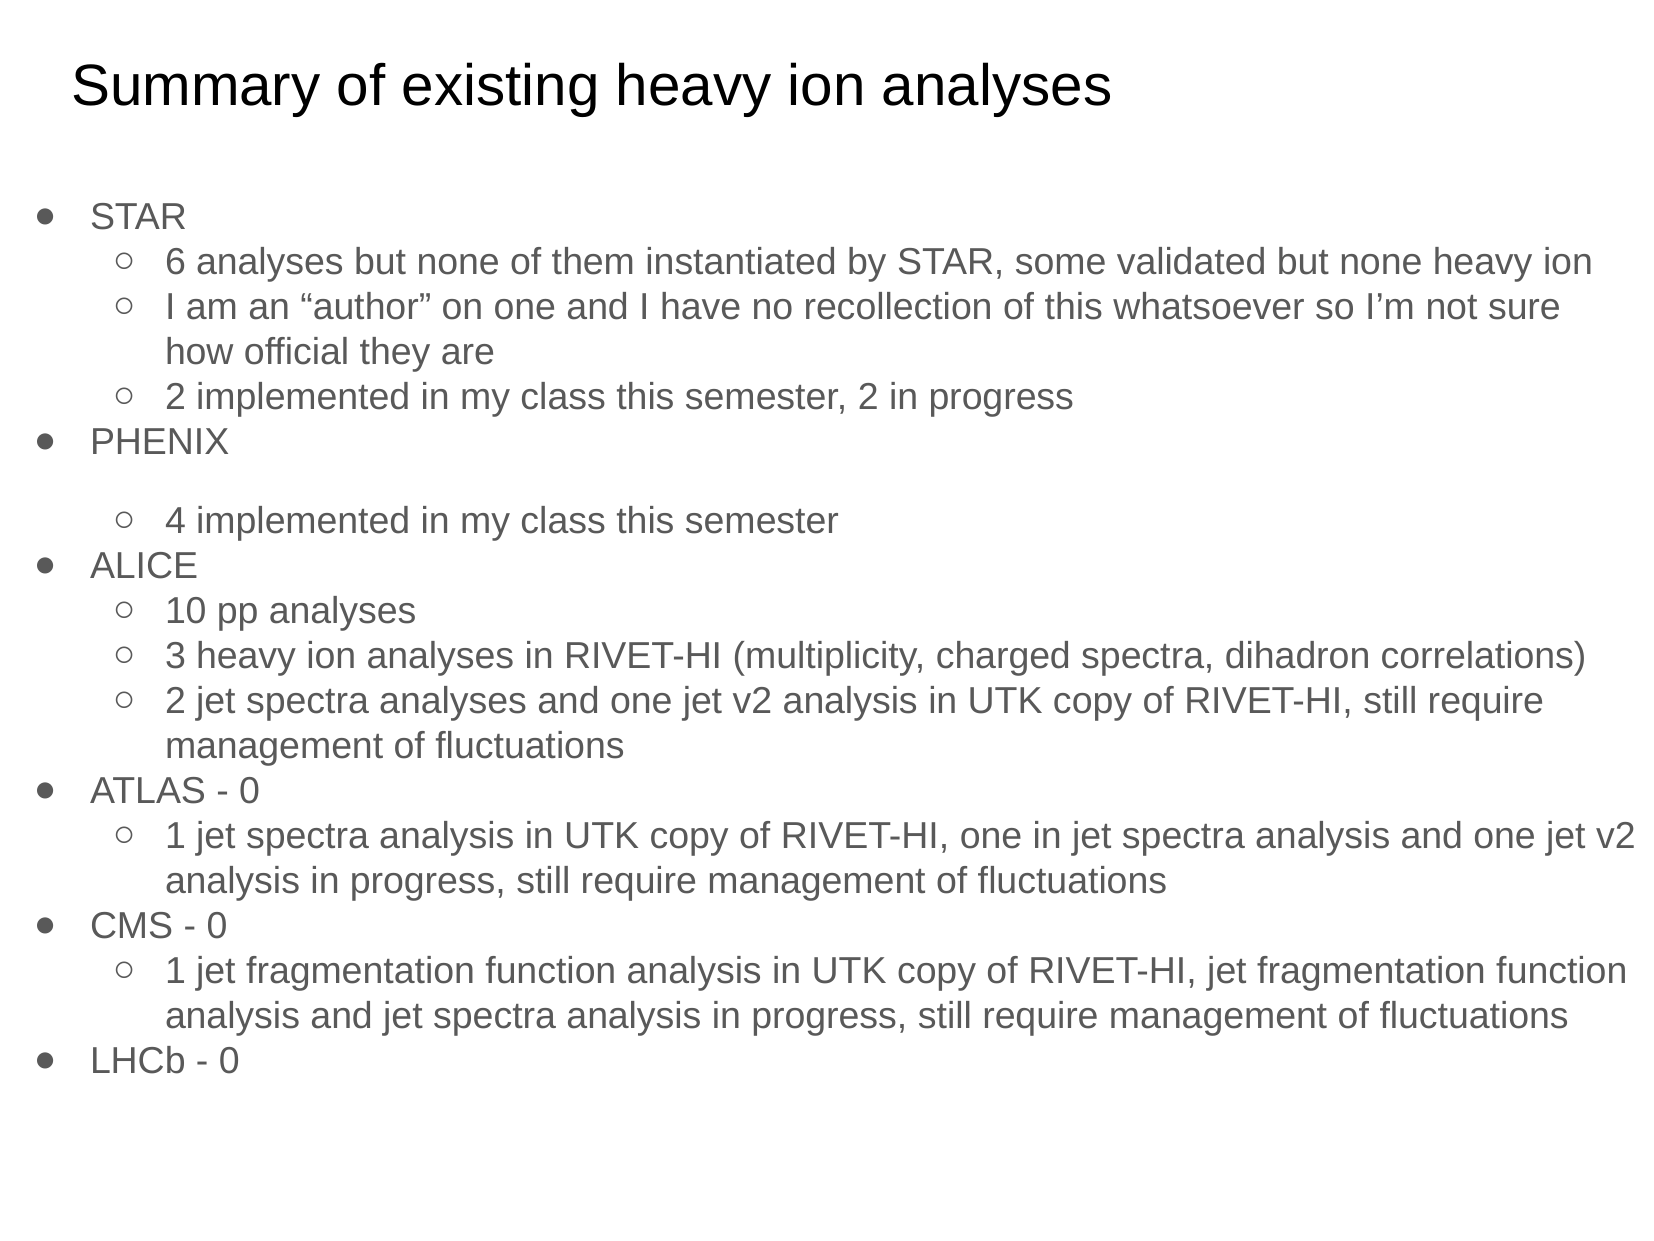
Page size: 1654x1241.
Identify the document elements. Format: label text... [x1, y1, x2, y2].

title Summary of existing heavy ion analyses [56, 31, 1598, 170]
list STAR 6 analyses but none of them instantiated by STAR, some validated but none heavy ion I am an “author” on one and I have no recollection of this whatsoever so I’m not sure how official they are 2 implemented in my class this semester, 2 in progress PHENIX 4 implemented in my class this semester ALICE 10 pp analyses 3 heavy ion analyses in RIVET-HI (multiplicity, charged spectra, dihadron correlations) 2 jet spectra analyses and one jet v2 analysis in UTK copy of RIVET-HI, still require management of fluctuations ATLAS - 0 1 jet spectra analysis in UTK copy of RIVET-HI, one in jet spectra analysis and one jet v2 analysis in progress, still require management of fluctuations CMS - 0 1 jet fragmentation function analysis in UTK copy of RIVET-HI, jet fragmentation function analysis and jet spectra analysis in progress, still require management of fluctuations LHCb - 0 [0, 176, 1654, 1001]
